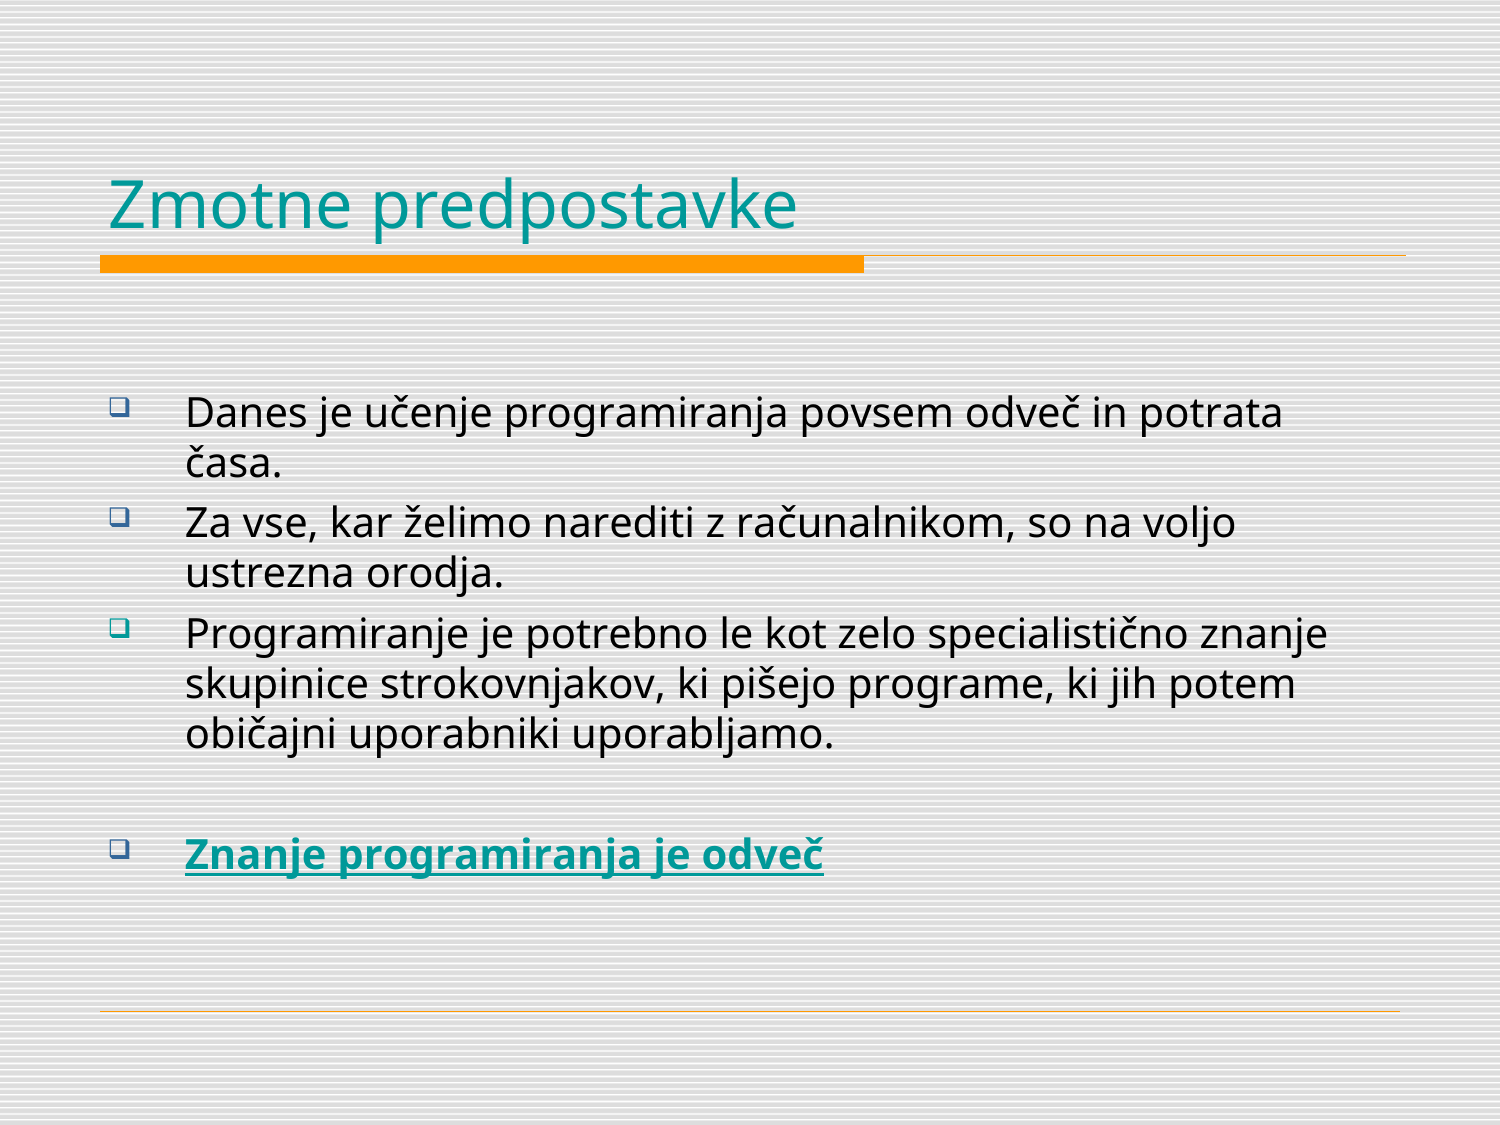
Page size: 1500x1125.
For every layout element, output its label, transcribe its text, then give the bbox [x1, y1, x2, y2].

title Zmotne predpostavke [94, 49, 1407, 250]
list Danes je učenje programiranja povsem odveč in potrata časa. Za vse, kar želimo narediti z računalnikom, so na voljo ustrezna orodja. Programiranje je potrebno le kot zelo specialistično znanje skupinice strokovnjakov, ki pišejo programe, ki jih potem običajni uporabniki uporabljamo. Znanje programiranja je odveč [92, 287, 1406, 988]
picture [0, 0, 1500, 1125]
